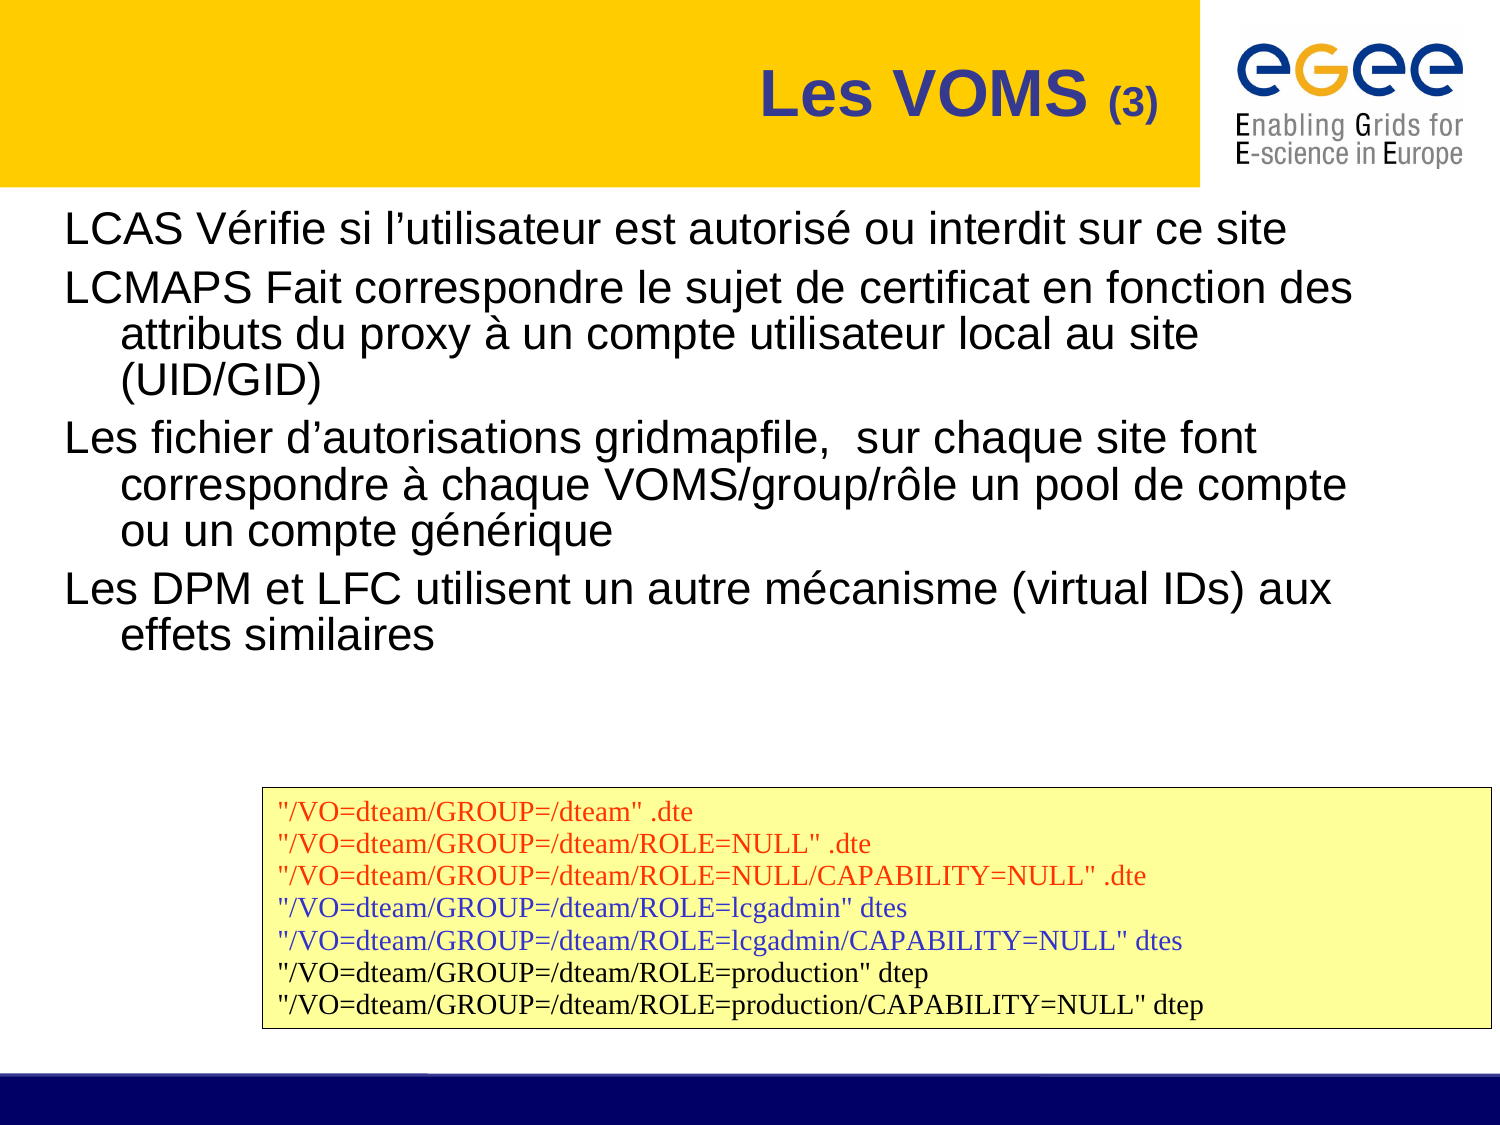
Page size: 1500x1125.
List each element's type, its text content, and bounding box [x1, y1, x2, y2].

title Les VOMS (3) [12, 35, 1174, 152]
picture [1237, 24, 1463, 169]
list LCAS Vérifie si l’utilisateur est autorisé ou interdit sur ce site LCMAPS Fait correspondre le sujet de certificat en fonction des attributs du proxy à un compte utilisateur local au site (UID/GID) Les fichier d’autorisations gridmapfile, sur chaque site font correspondre à chaque VOMS/group/rôle un pool de compte ou un compte générique Les DPM et LFC utilisent un autre mécanisme (virtual IDs) aux effets similaires [50, 200, 1424, 811]
text_box "/VO=dteam/GROUP=/dteam" .dte "/VO=dteam/GROUP=/dteam/ROLE=NULL" .dte "/VO=dteam/GROUP=/dteam/ROLE=NULL/CAPABILITY=NULL" .dte "/VO=dteam/GROUP=/dteam/ROLE=lcgadmin" dtes "/VO=dteam/GROUP=/dteam/ROLE=lcgadmin/CAPABILITY=NULL" dtes "/VO=dteam/GROUP=/dteam/ROLE=production" dtep "/VO=dteam/GROUP=/dteam/ROLE=production/CAPABILITY=NULL" dtep [262, 787, 1492, 1029]
